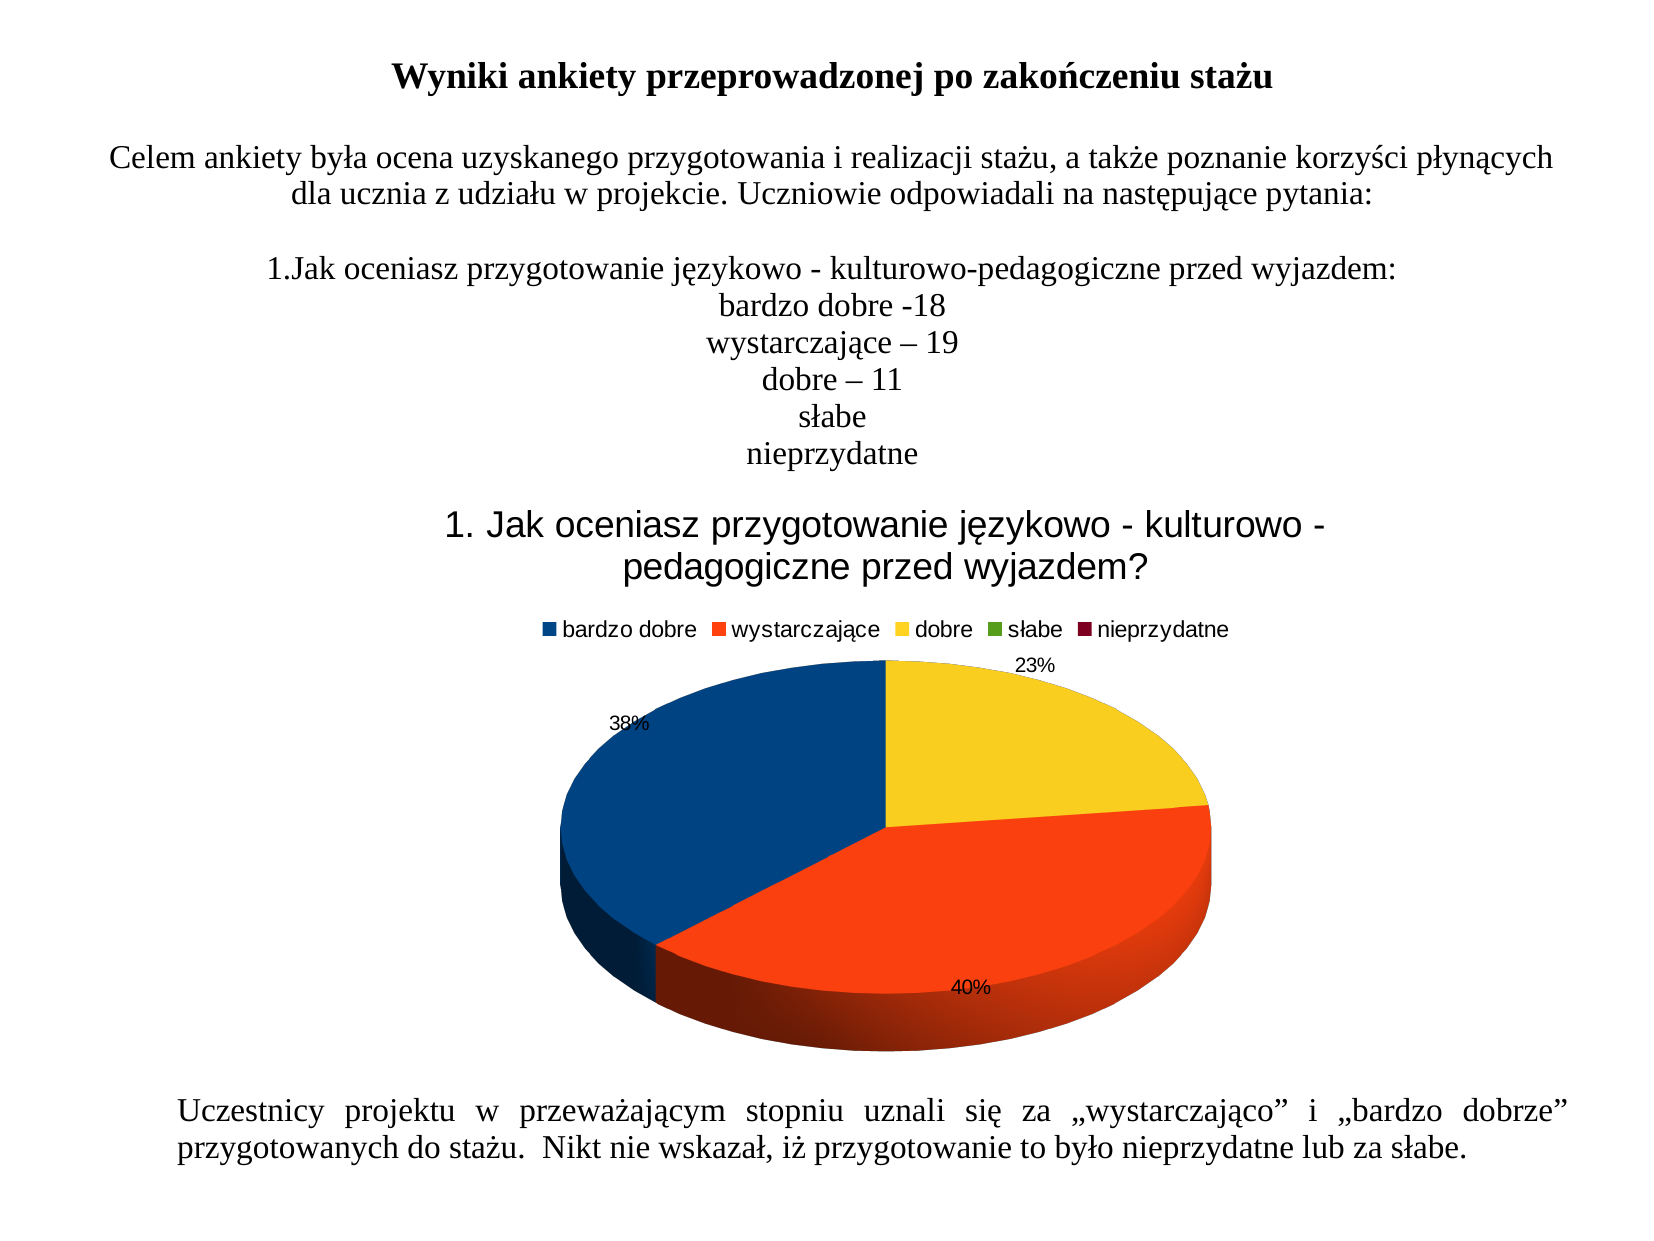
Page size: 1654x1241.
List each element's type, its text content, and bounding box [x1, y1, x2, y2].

chart [206, 472, 1565, 1063]
title Wyniki ankiety przeprowadzonej po zakończeniu stażu Celem ankiety była ocena uzyskanego przygotowania i realizacji stażu, a także poznanie korzyści płynących dla ucznia z udziału w projekcie. Uczniowie odpowiadali na następujące pytania: 1.Jak oceniasz przygotowanie językowo - kulturowo-pedagogiczne przed wyjazdem: bardzo dobre -18 wystarczające – 19 dobre – 11 słabe nieprzydatne [88, 51, 1577, 476]
list Uczestnicy projektu w przeważającym stopniu uznali się za „wystarczająco” i „bardzo dobrze” przygotowanych do stażu. Nikt nie wskazał, iż przygotowanie to było nieprzydatne lub za słabe. [177, 1091, 1571, 1182]
